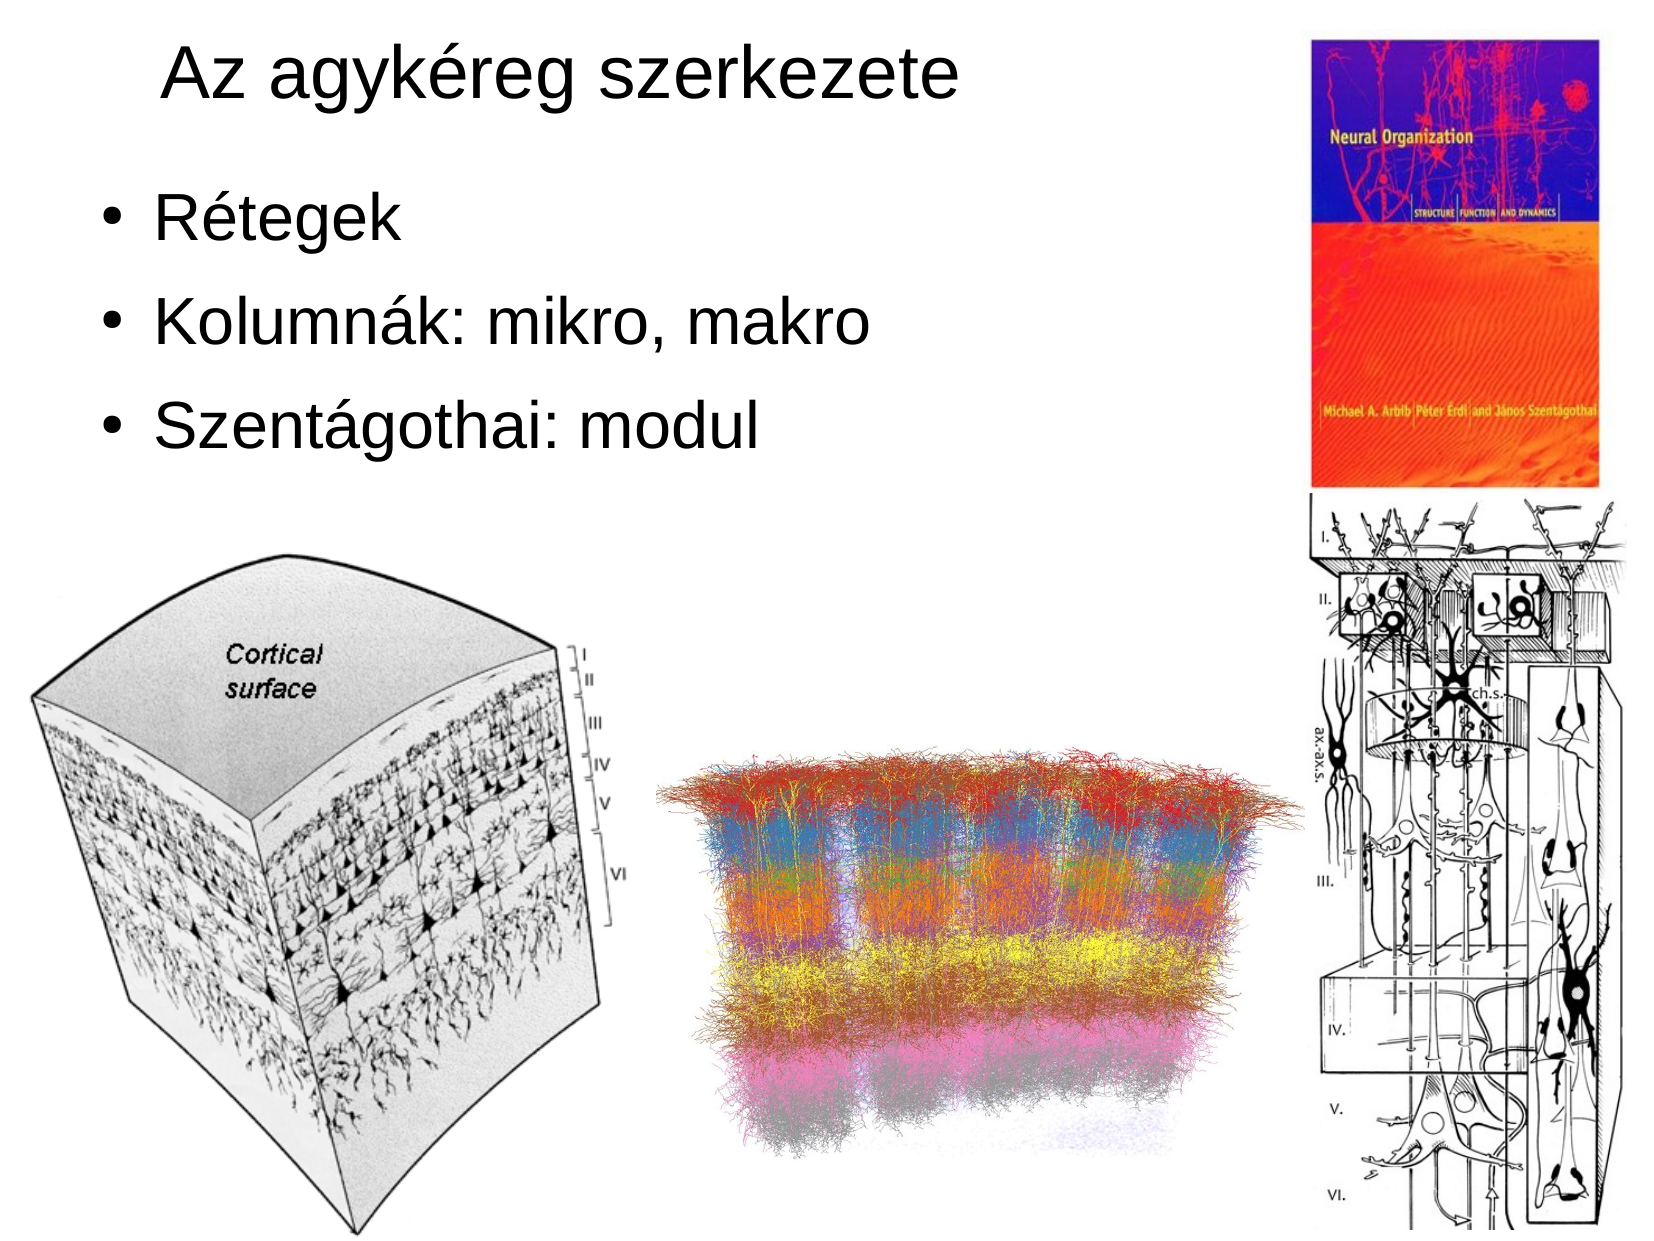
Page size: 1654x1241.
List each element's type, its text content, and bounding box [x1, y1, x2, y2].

title Az agykéreg szerkezete [0, 30, 1260, 115]
list Rétegek Kolumnák: mikro, makro Szentágothai: modul [82, 180, 1571, 1109]
picture [8, 29, 1651, 1241]
